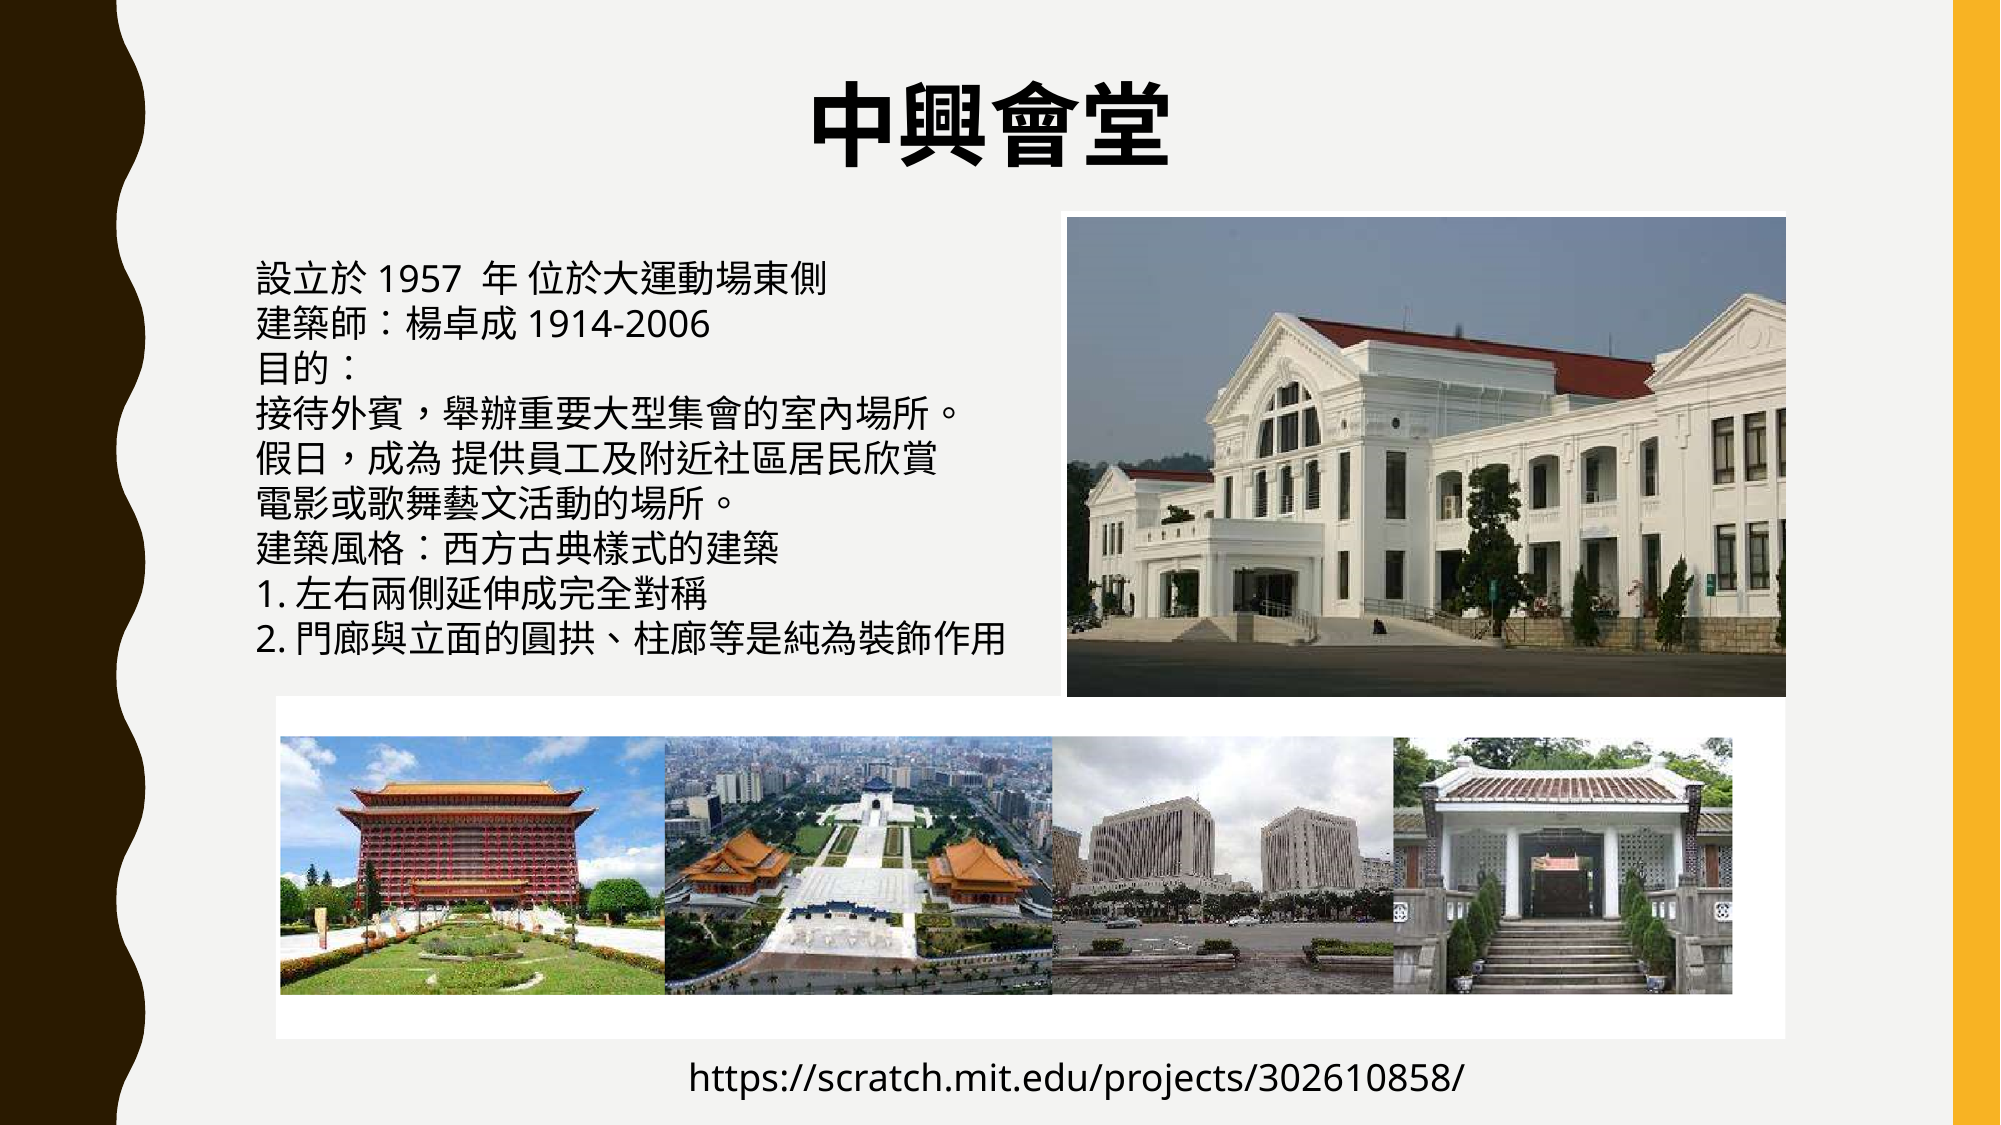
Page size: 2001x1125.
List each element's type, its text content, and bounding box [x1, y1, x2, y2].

text_box 設立於1957 年 位於大運動場東側 建築師︰楊卓成1914-2006 目的︰ 接待外賓，舉辦重要大型集會的室內場所。 假日，成為 提供員工及附近社區居民欣賞 電影或歌舞藝文活動的場所。 建築風格︰西方古典樣式的建築 1.左右兩側延伸成完全對稱 2.門廊與立面的圓拱、柱廊等是純為裝飾作用 [240, 247, 1024, 668]
picture [275, 211, 1786, 1039]
text_box 中興會堂 [791, 60, 1188, 185]
text_box https://scratch.mit.edu/projects/302610858/ [673, 1047, 1618, 1125]
